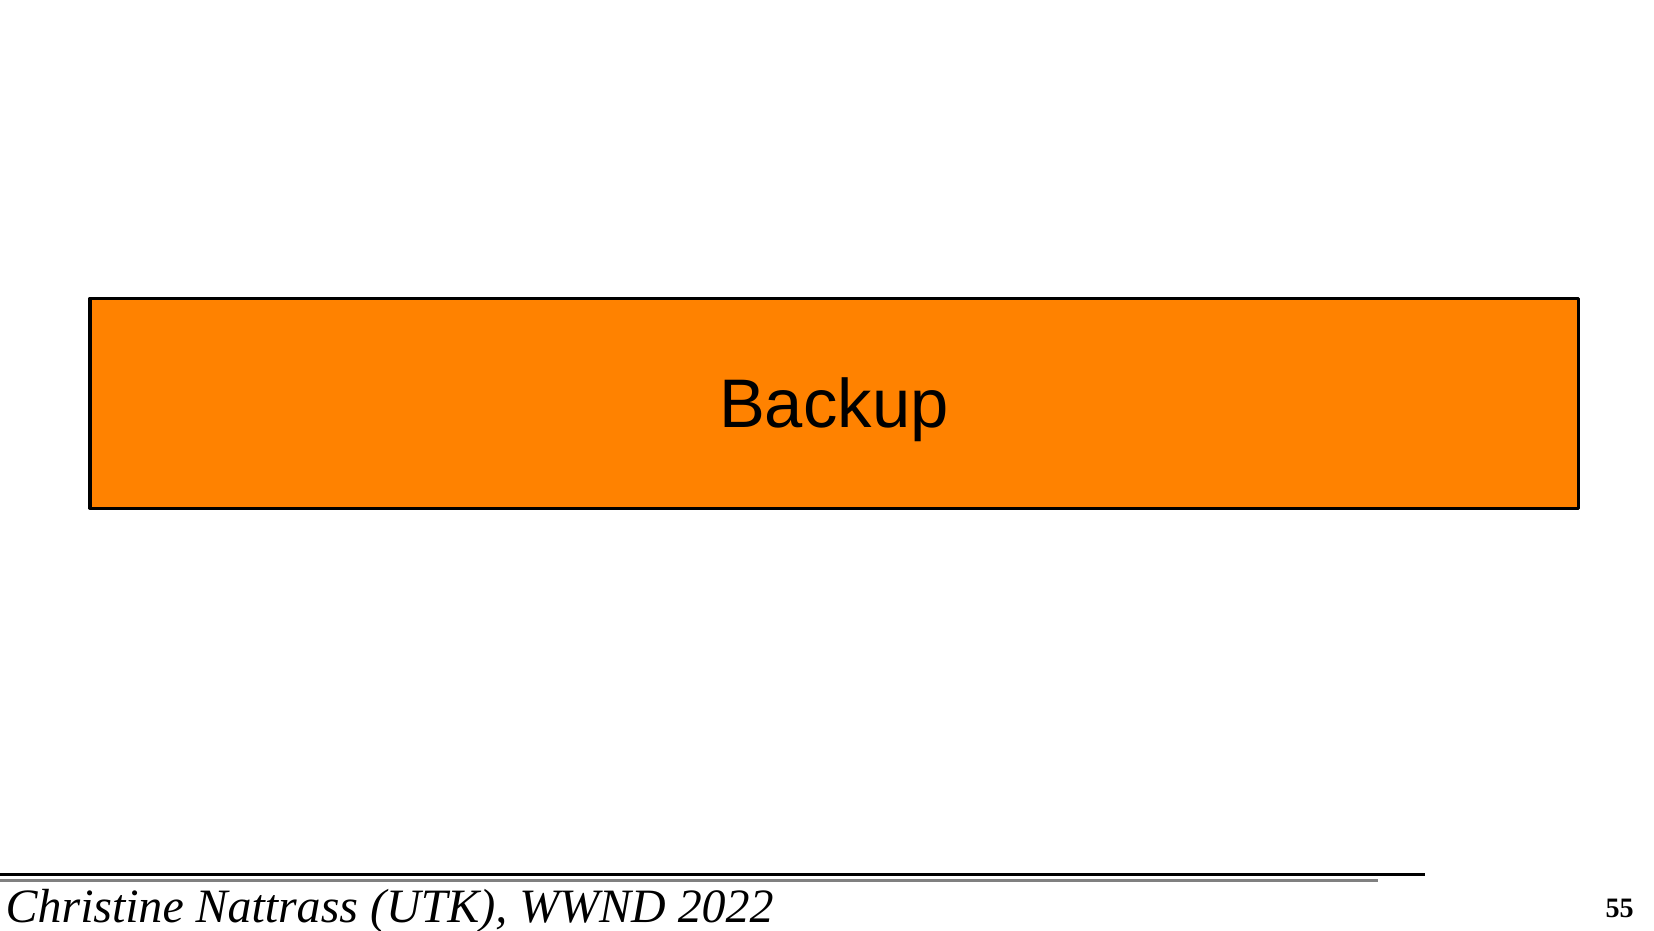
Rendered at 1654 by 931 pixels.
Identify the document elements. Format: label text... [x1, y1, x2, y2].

title Backup [90, 298, 1579, 509]
